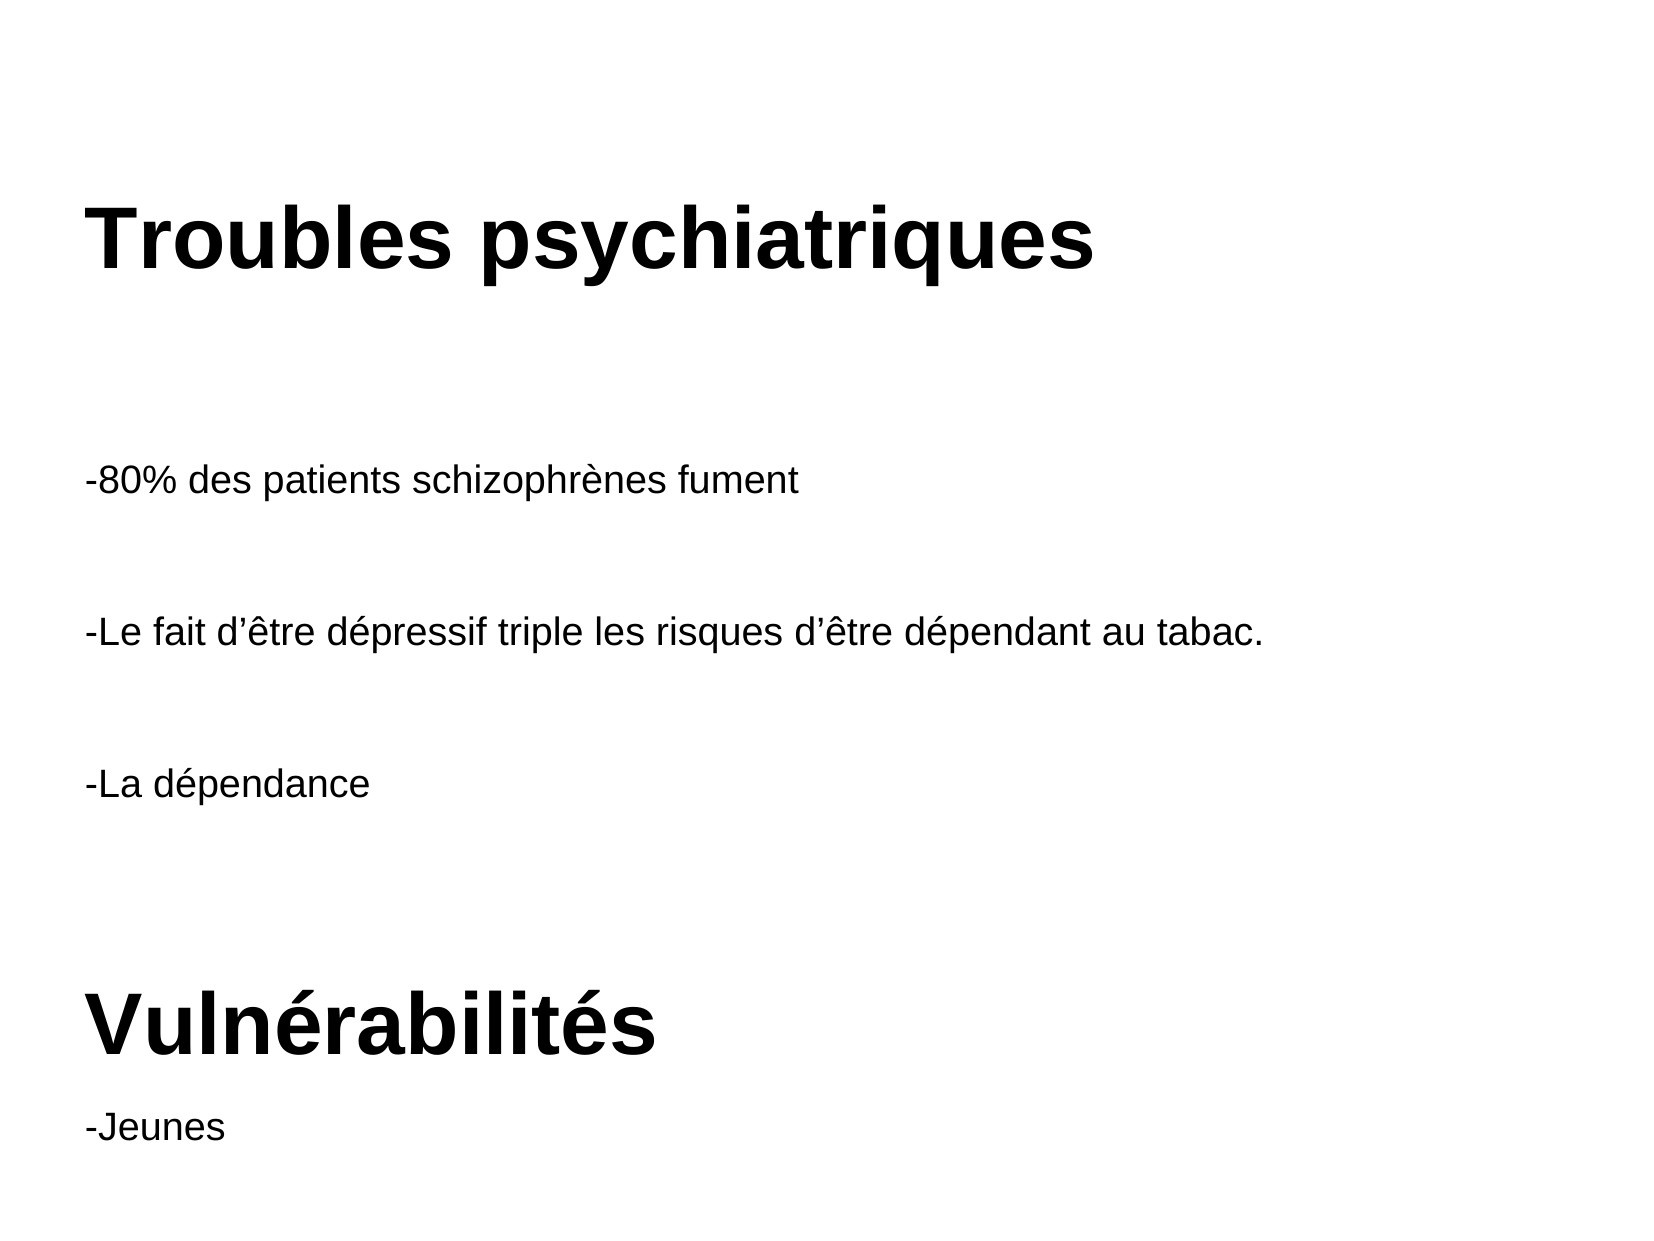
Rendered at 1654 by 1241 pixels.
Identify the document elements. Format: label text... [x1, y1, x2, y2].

text_box Troubles psychiatriques -80% des patients schizophrènes fument -Le fait d’être dépressif triple les risques d’être dépendant au tabac. -La dépendance Vulnérabilités -Jeunes - Femmes enceintes [70, 104, 1630, 1085]
